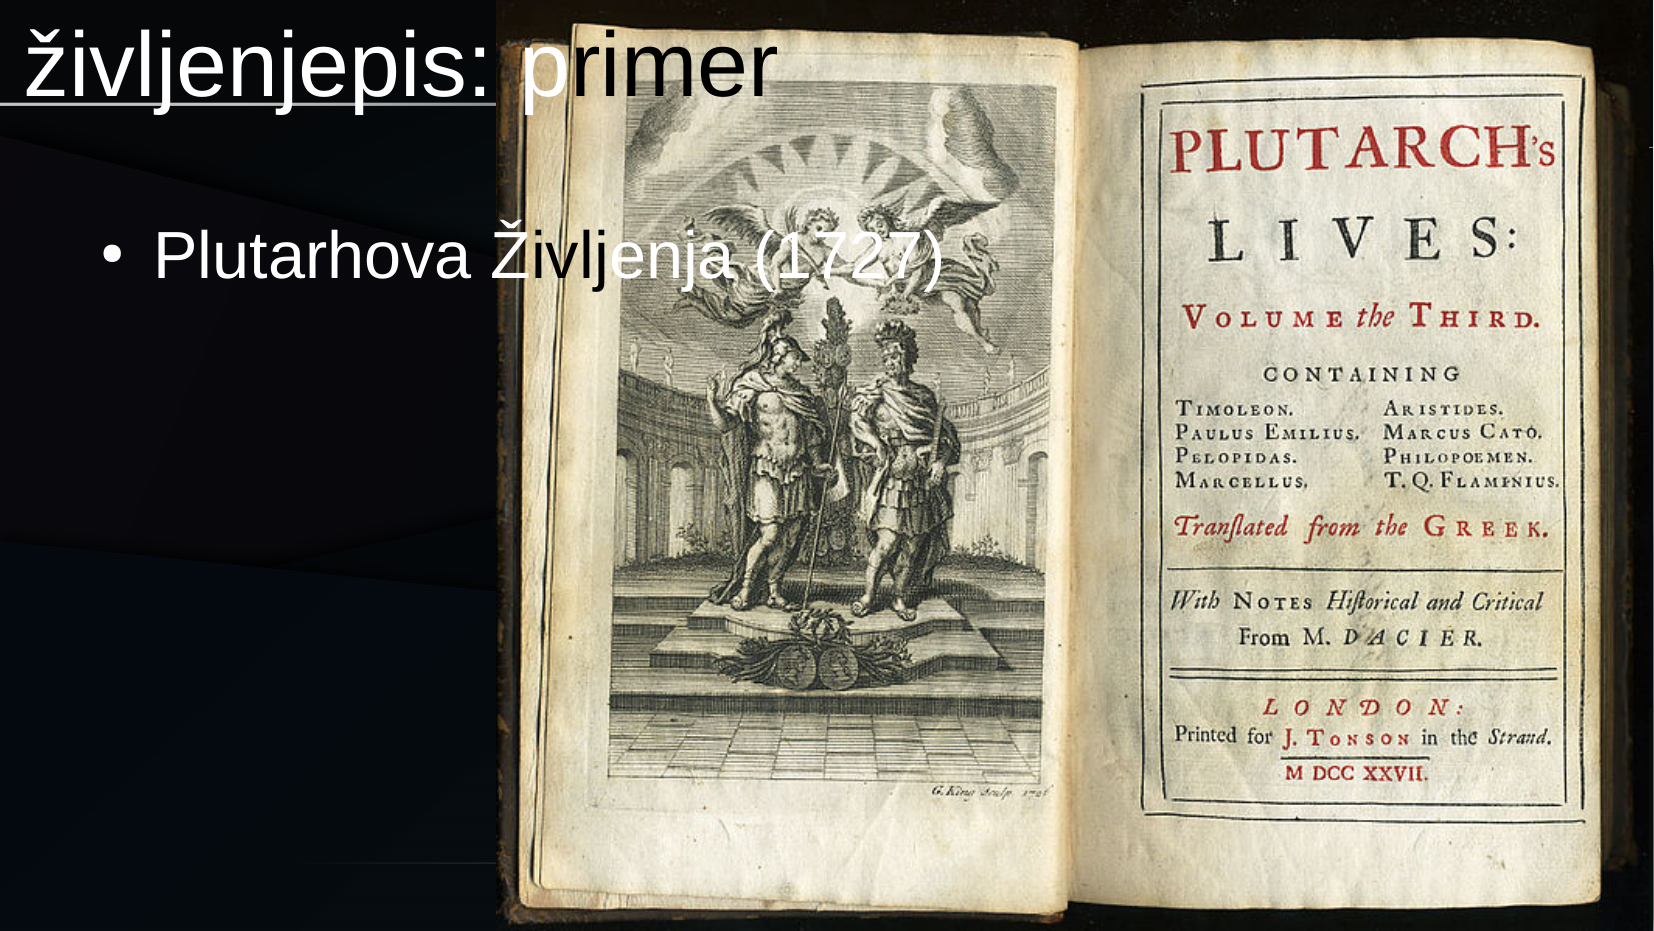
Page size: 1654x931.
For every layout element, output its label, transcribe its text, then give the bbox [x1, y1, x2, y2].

list Plutarhova Življenja (1727) [82, 217, 1571, 758]
picture [0, 0, 1654, 931]
title življenjepis: primer [23, 11, 1589, 119]
